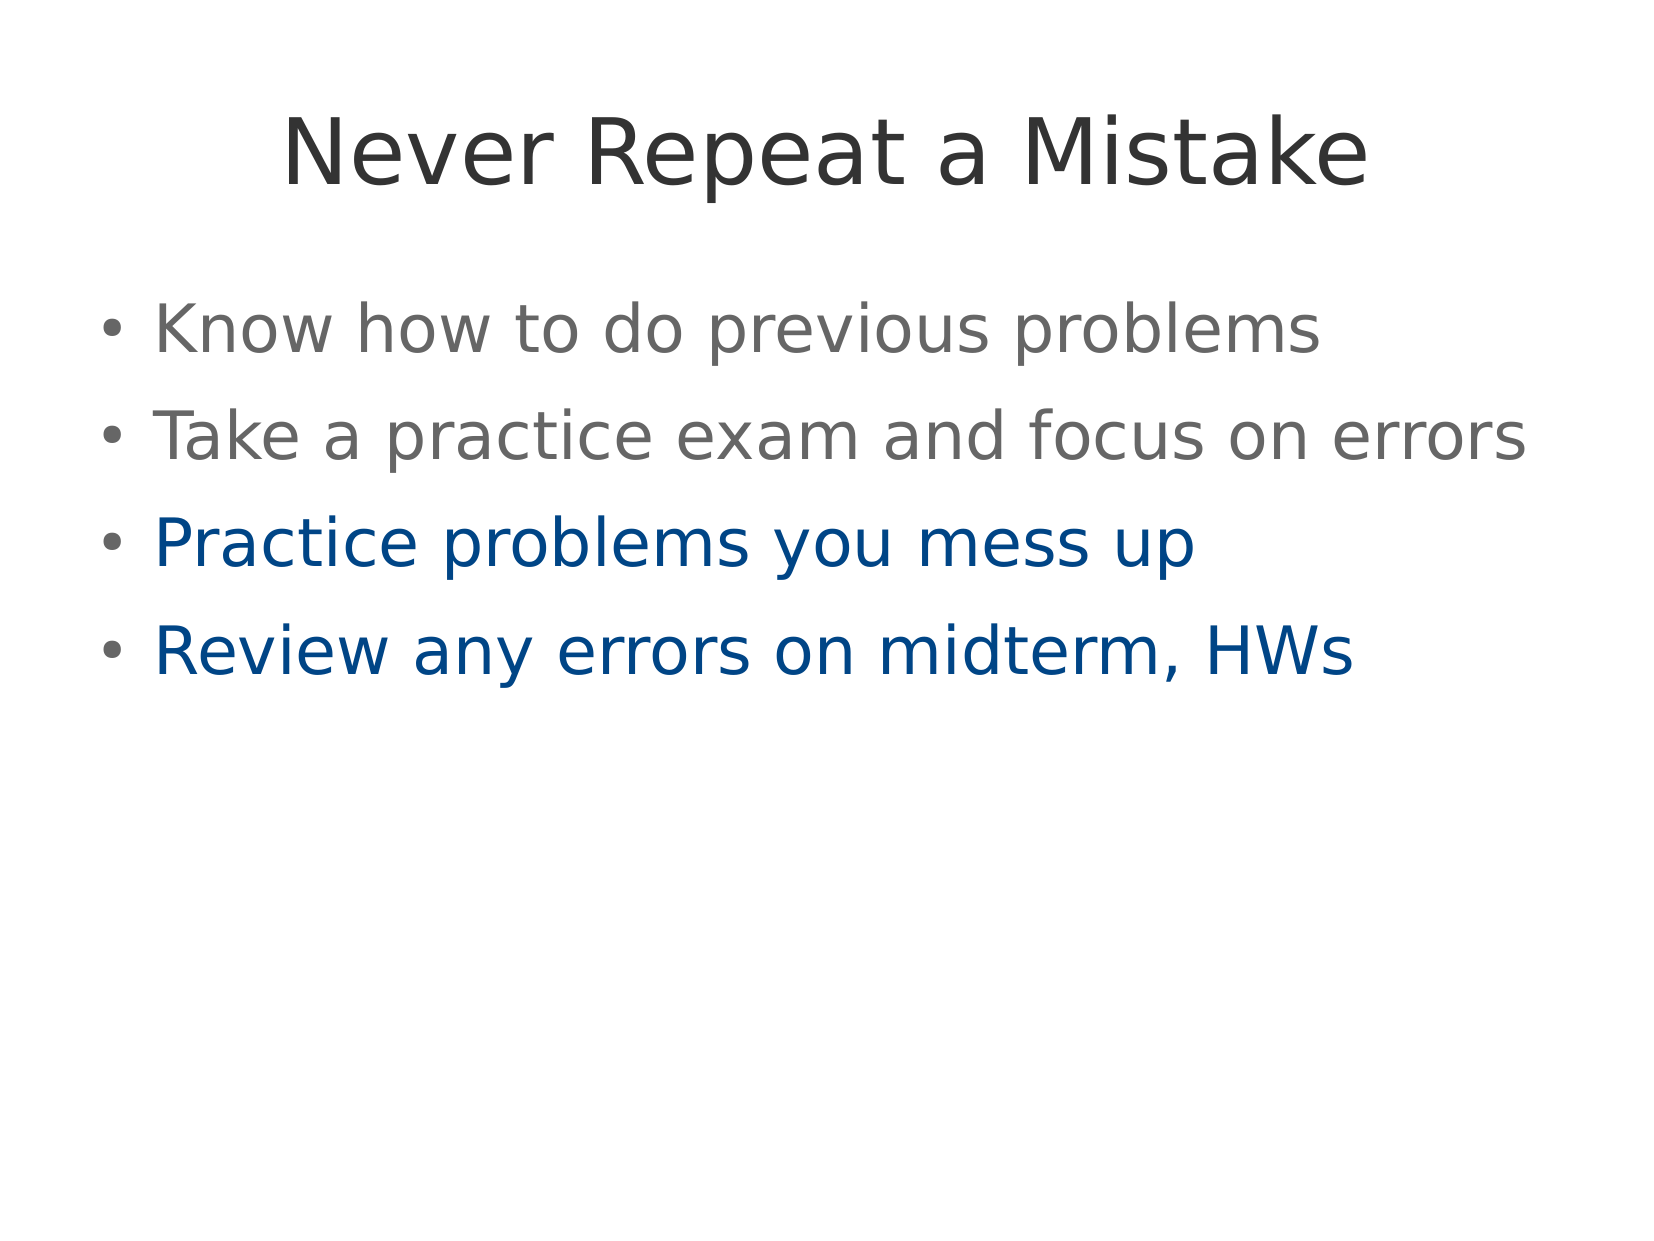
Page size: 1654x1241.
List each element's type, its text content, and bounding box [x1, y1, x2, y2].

list Know how to do previous problems Take a practice exam and focus on errors Practice problems you mess up Review any errors on midterm, HWs [82, 290, 1571, 1109]
title Never Repeat a Mistake [82, 56, 1571, 250]
